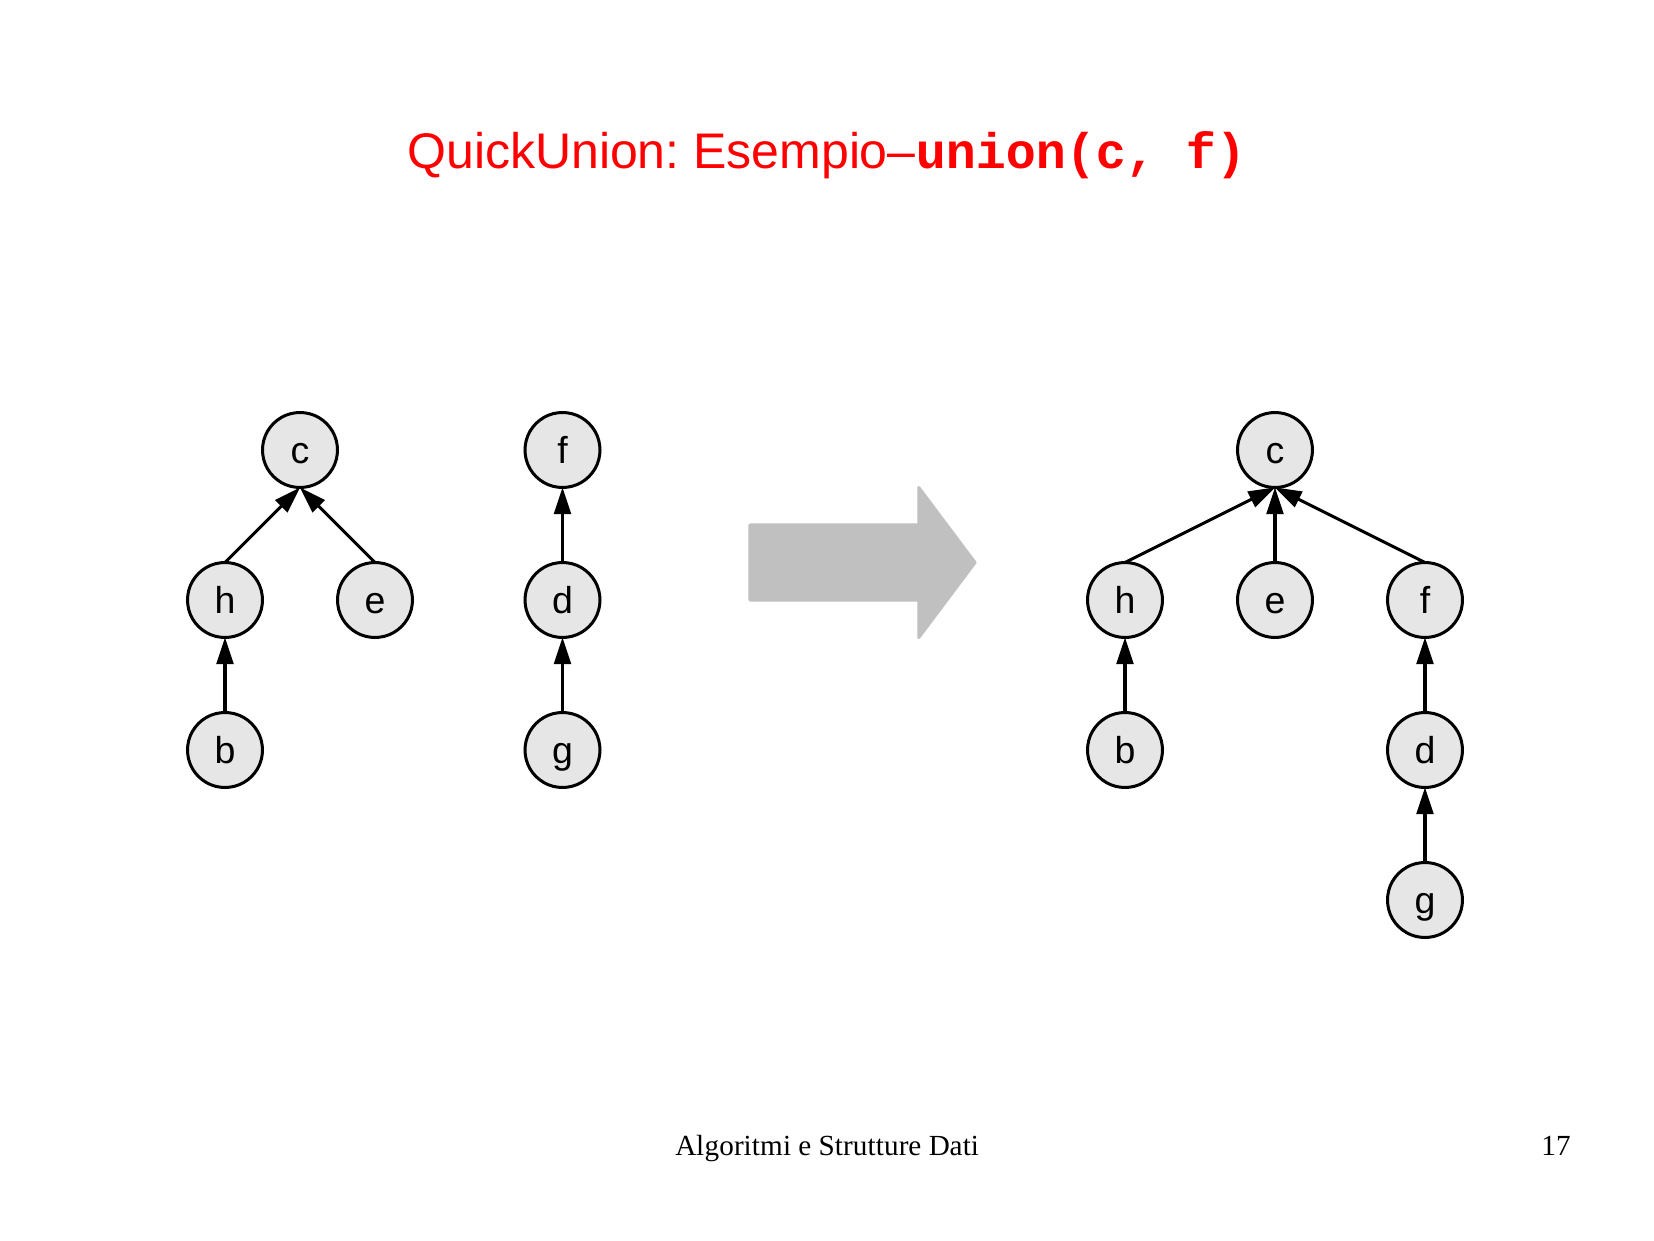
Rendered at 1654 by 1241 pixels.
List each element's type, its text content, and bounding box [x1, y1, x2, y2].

text_box e [337, 562, 413, 638]
text_box e [1237, 562, 1313, 638]
text_box b [1087, 712, 1163, 788]
text_box g [1387, 862, 1463, 938]
text_box [750, 487, 976, 638]
text_box b [187, 712, 263, 788]
text_box d [525, 562, 601, 638]
text_box c [262, 412, 338, 488]
text_box g [525, 712, 601, 788]
text_box d [1387, 712, 1463, 788]
text_box h [1087, 562, 1163, 638]
text_box f [1387, 562, 1463, 638]
text_box h [187, 562, 263, 638]
title QuickUnion: Esempio–union(c, f) [82, 49, 1571, 257]
text_box c [1237, 412, 1313, 488]
text_box f [525, 412, 601, 488]
